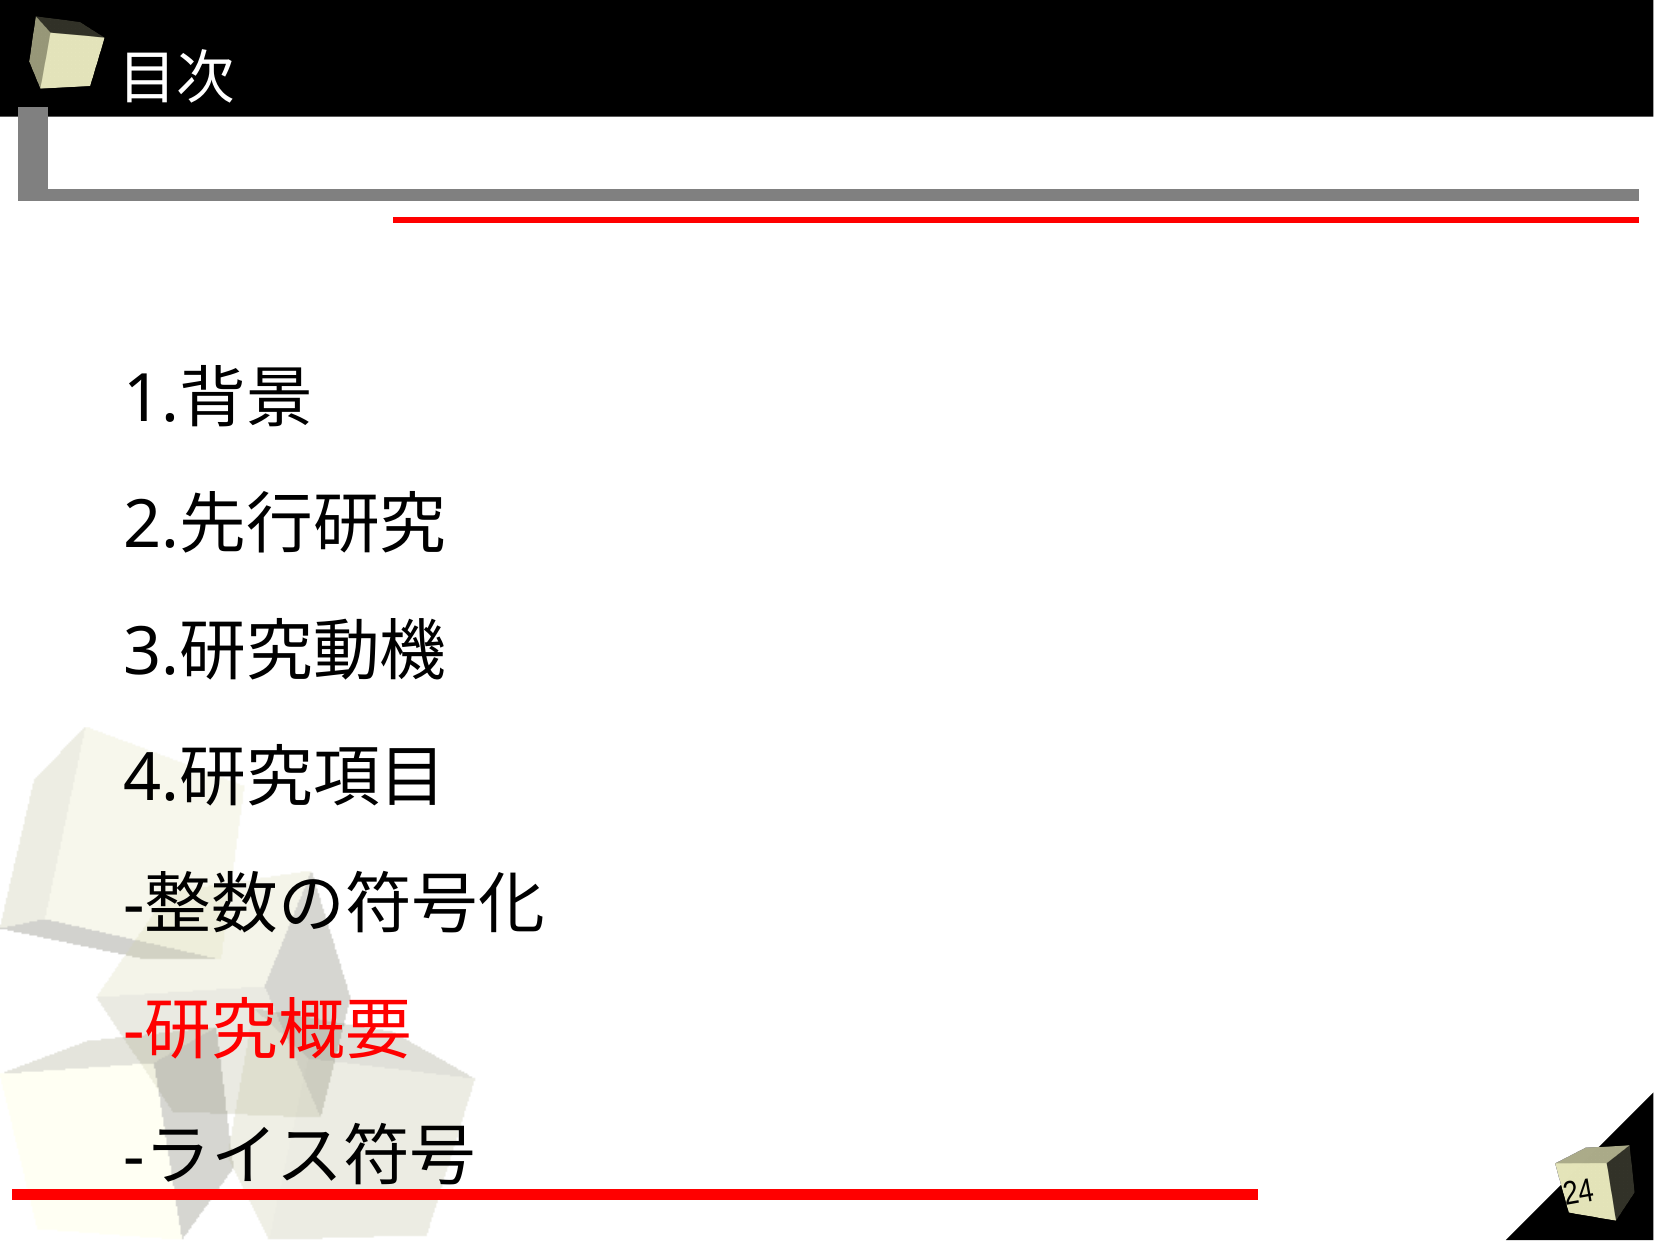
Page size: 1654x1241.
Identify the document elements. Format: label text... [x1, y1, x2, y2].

list 1.背景 2.先行研究 3.研究動機 4.研究項目 -整数の符号化 -研究概要 -ライス符号 5.研究結果 6.考察、今後の課題 [123, 343, 1536, 1211]
title 目次 [118, 0, 1531, 178]
picture [0, 726, 477, 1241]
